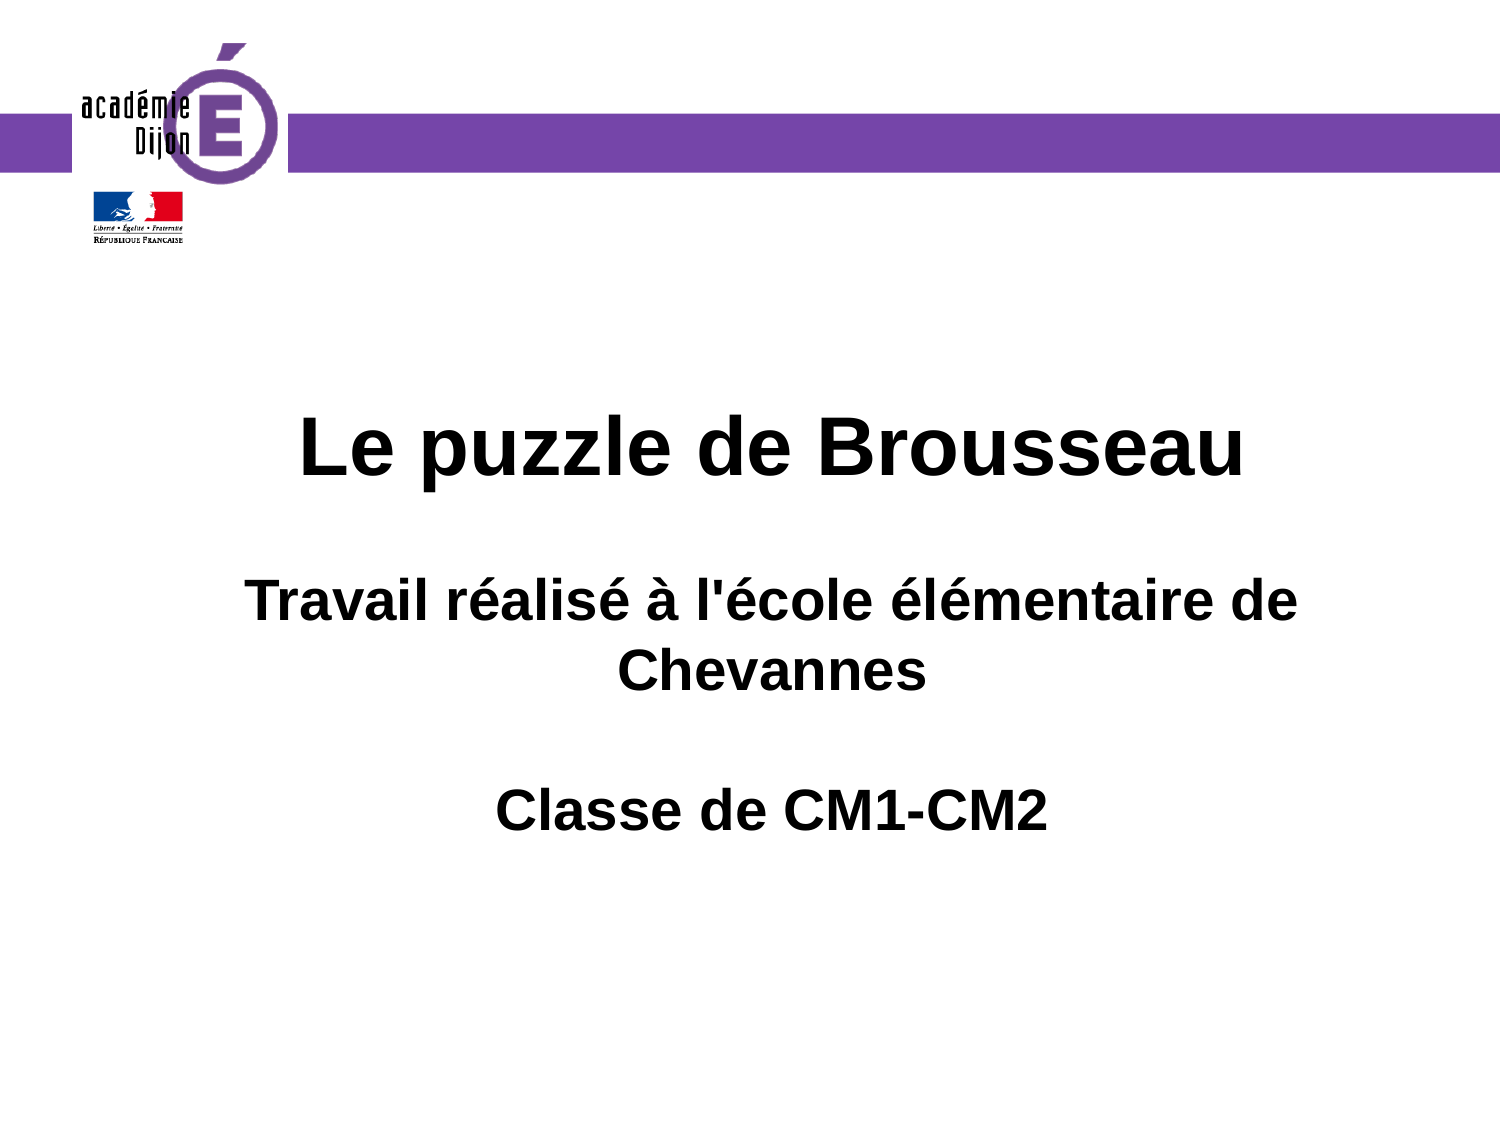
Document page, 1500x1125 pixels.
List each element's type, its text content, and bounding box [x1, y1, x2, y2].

text_box Le puzzle de Brousseau Travail réalisé à l'école élémentaire de Chevannes Classe de CM1-CM2 [118, 324, 1427, 910]
picture [82, 43, 278, 243]
